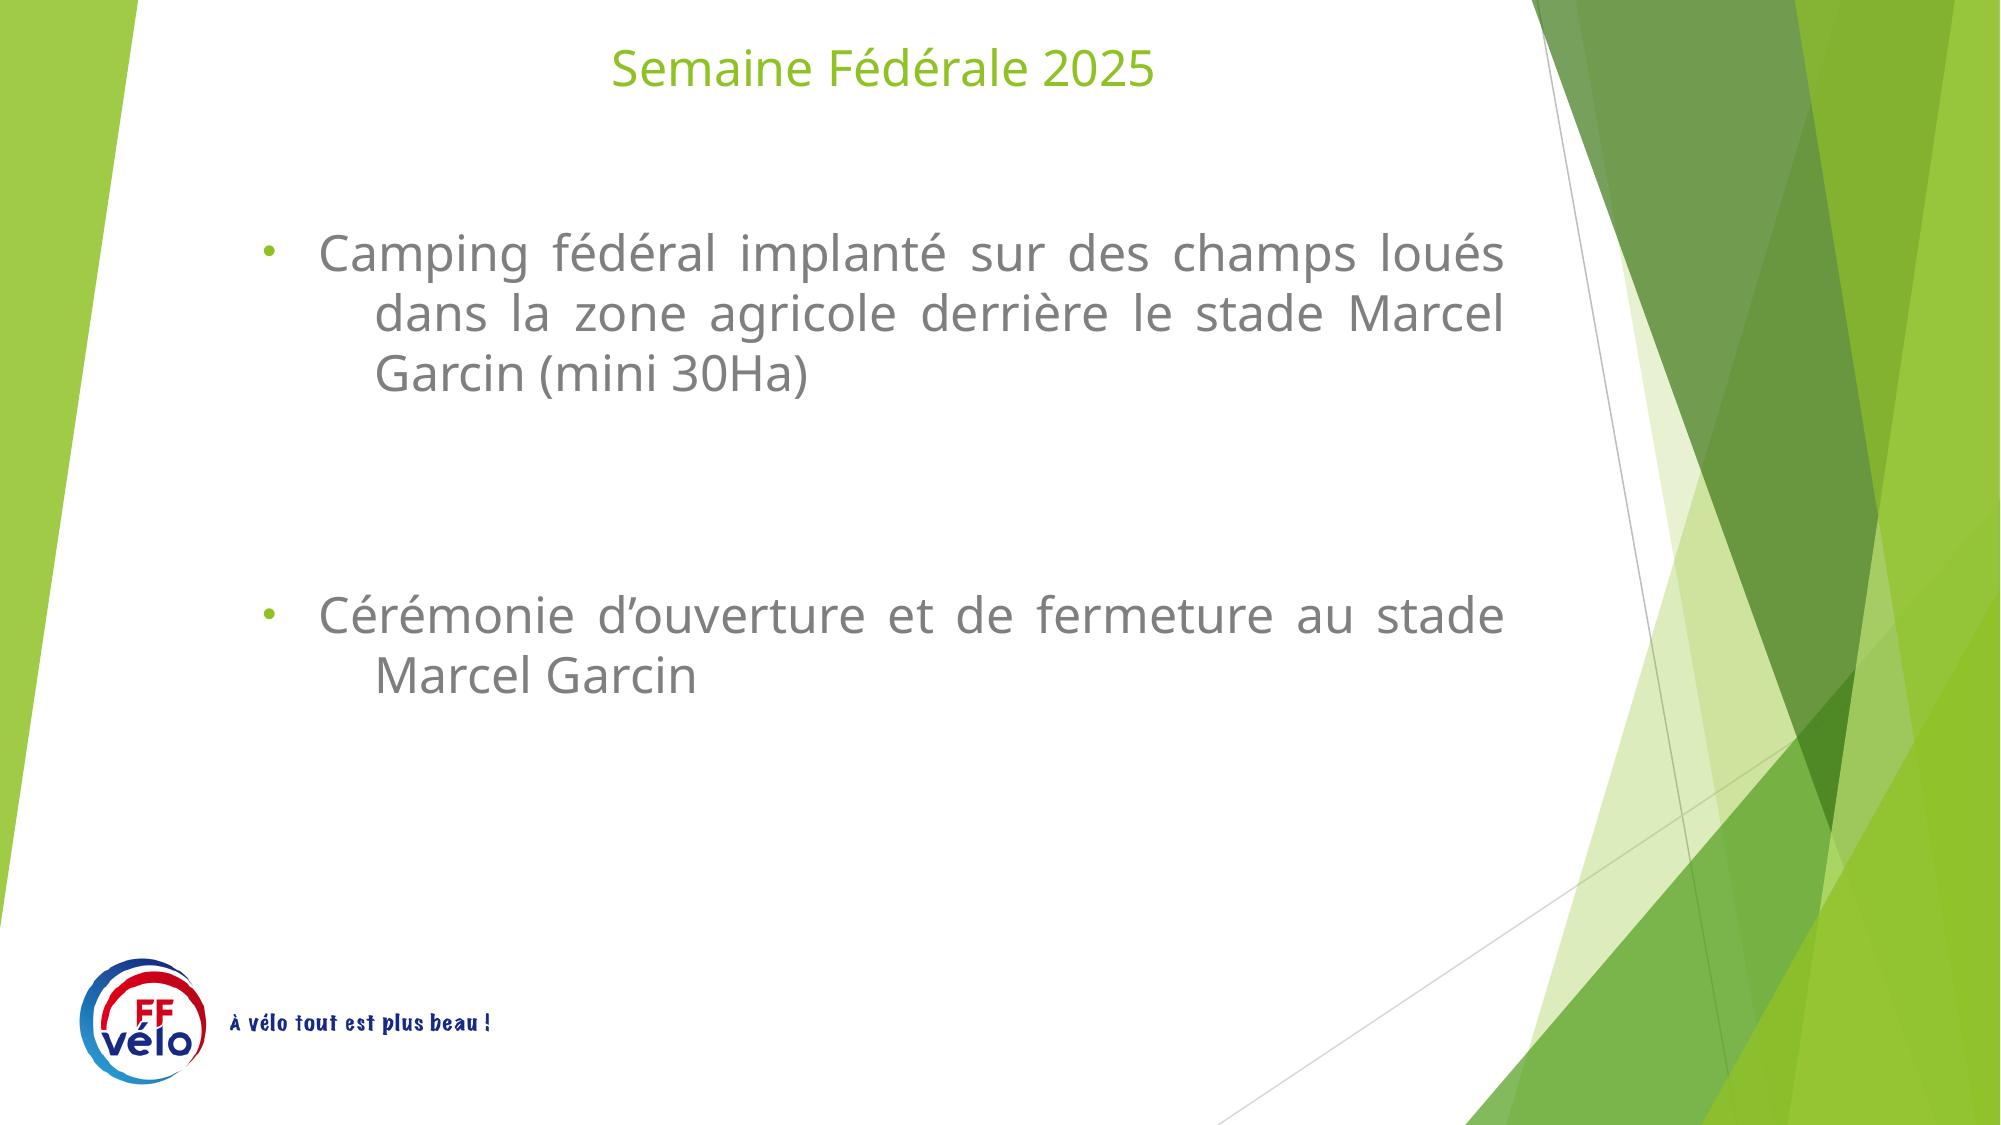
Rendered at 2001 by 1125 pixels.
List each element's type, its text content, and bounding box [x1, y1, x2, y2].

picture [78, 954, 504, 1088]
title Semaine Fédérale 2025 [247, 15, 1522, 105]
subtitle Camping fédéral implanté sur des champs loués dans la zone agricole derrière le stade Marcel Garcin (mini 30Ha) Cérémonie d’ouverture et de fermeture au stade Marcel Garcin [247, 213, 1522, 912]
